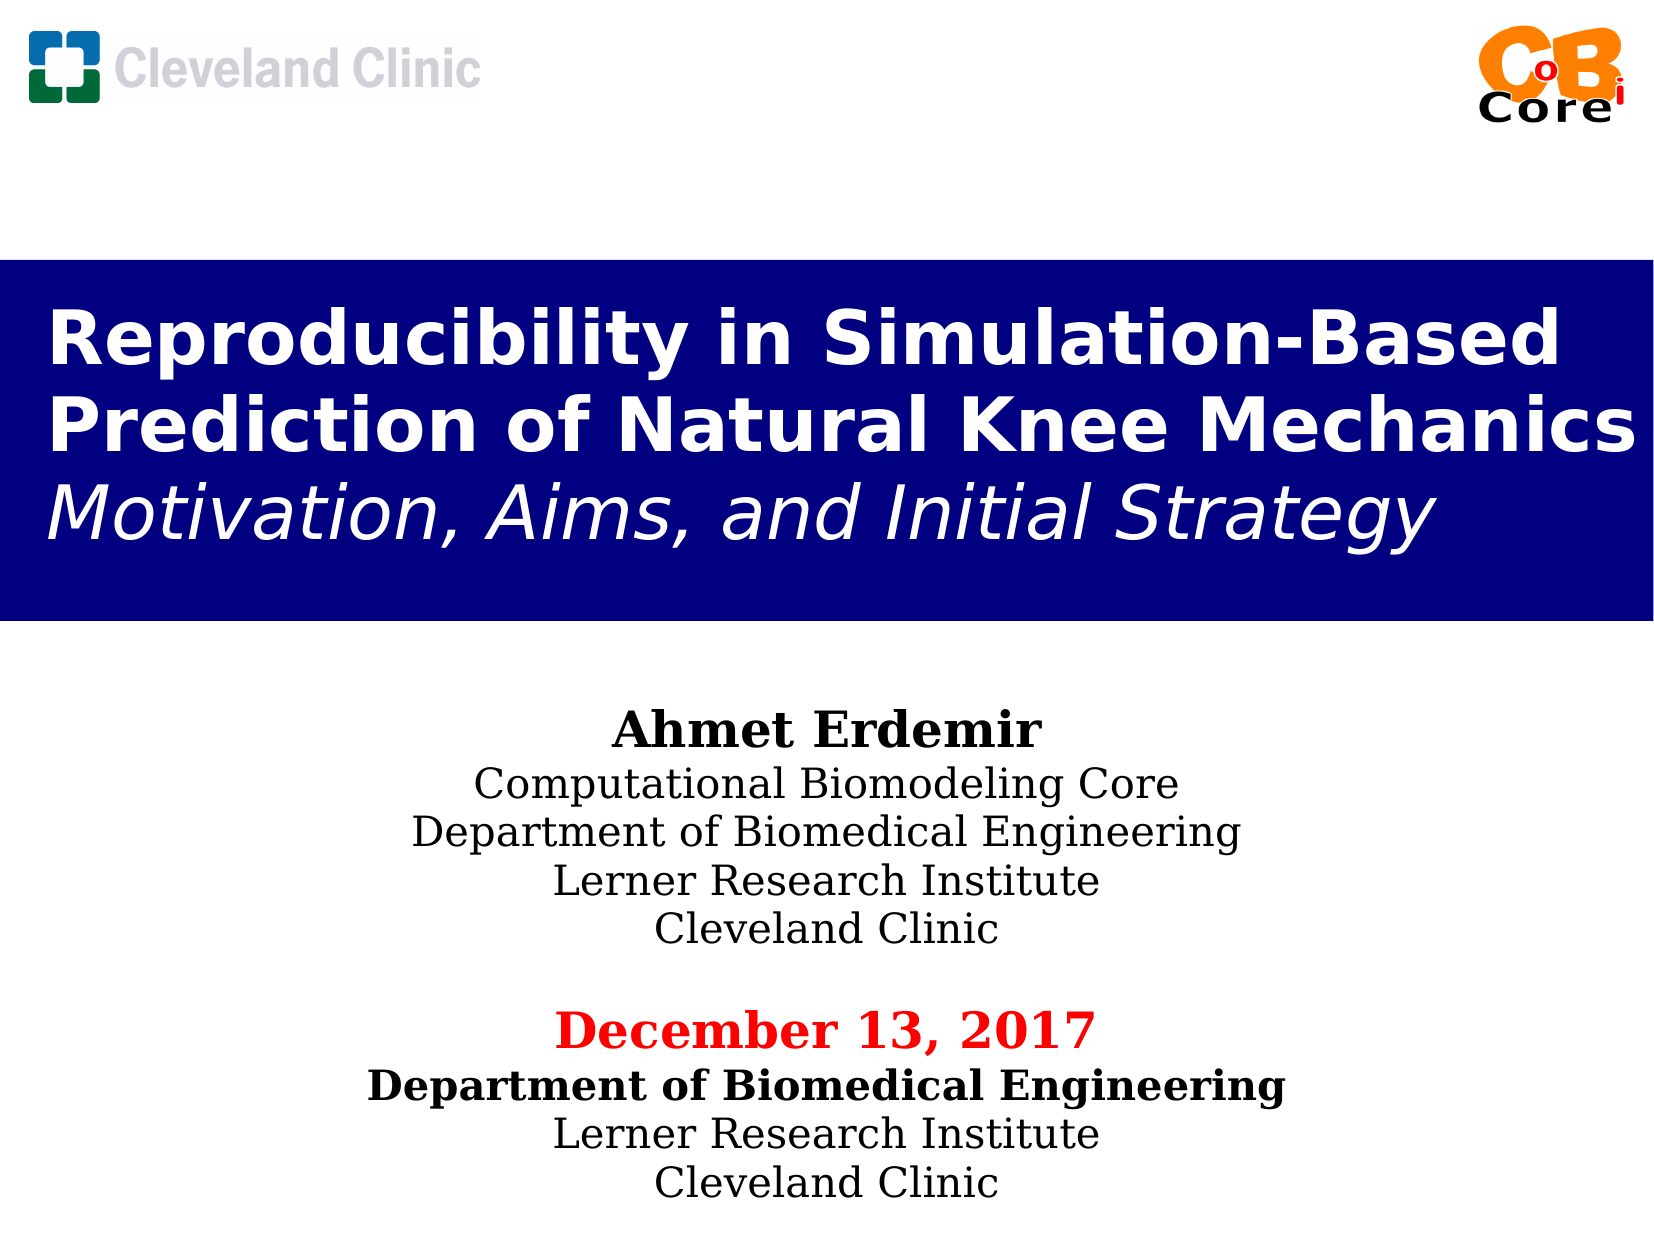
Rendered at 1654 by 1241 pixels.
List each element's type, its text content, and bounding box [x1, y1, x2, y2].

text_box Ahmet Erdemir Computational Biomodeling Core Department of Biomedical Engineering Lerner Research Institute Cleveland Clinic December 13, 2017 Department of Biomedical Engineering Lerner Research Institute Cleveland Clinic [366, 700, 1287, 1207]
text_box [0, 259, 1654, 621]
picture [1476, 24, 1627, 125]
picture [29, 31, 480, 103]
text_box Reproducibility in Simulation-Based Prediction of Natural Knee Mechanics Motivation, Aims, and Initial Strategy [46, 295, 1640, 601]
